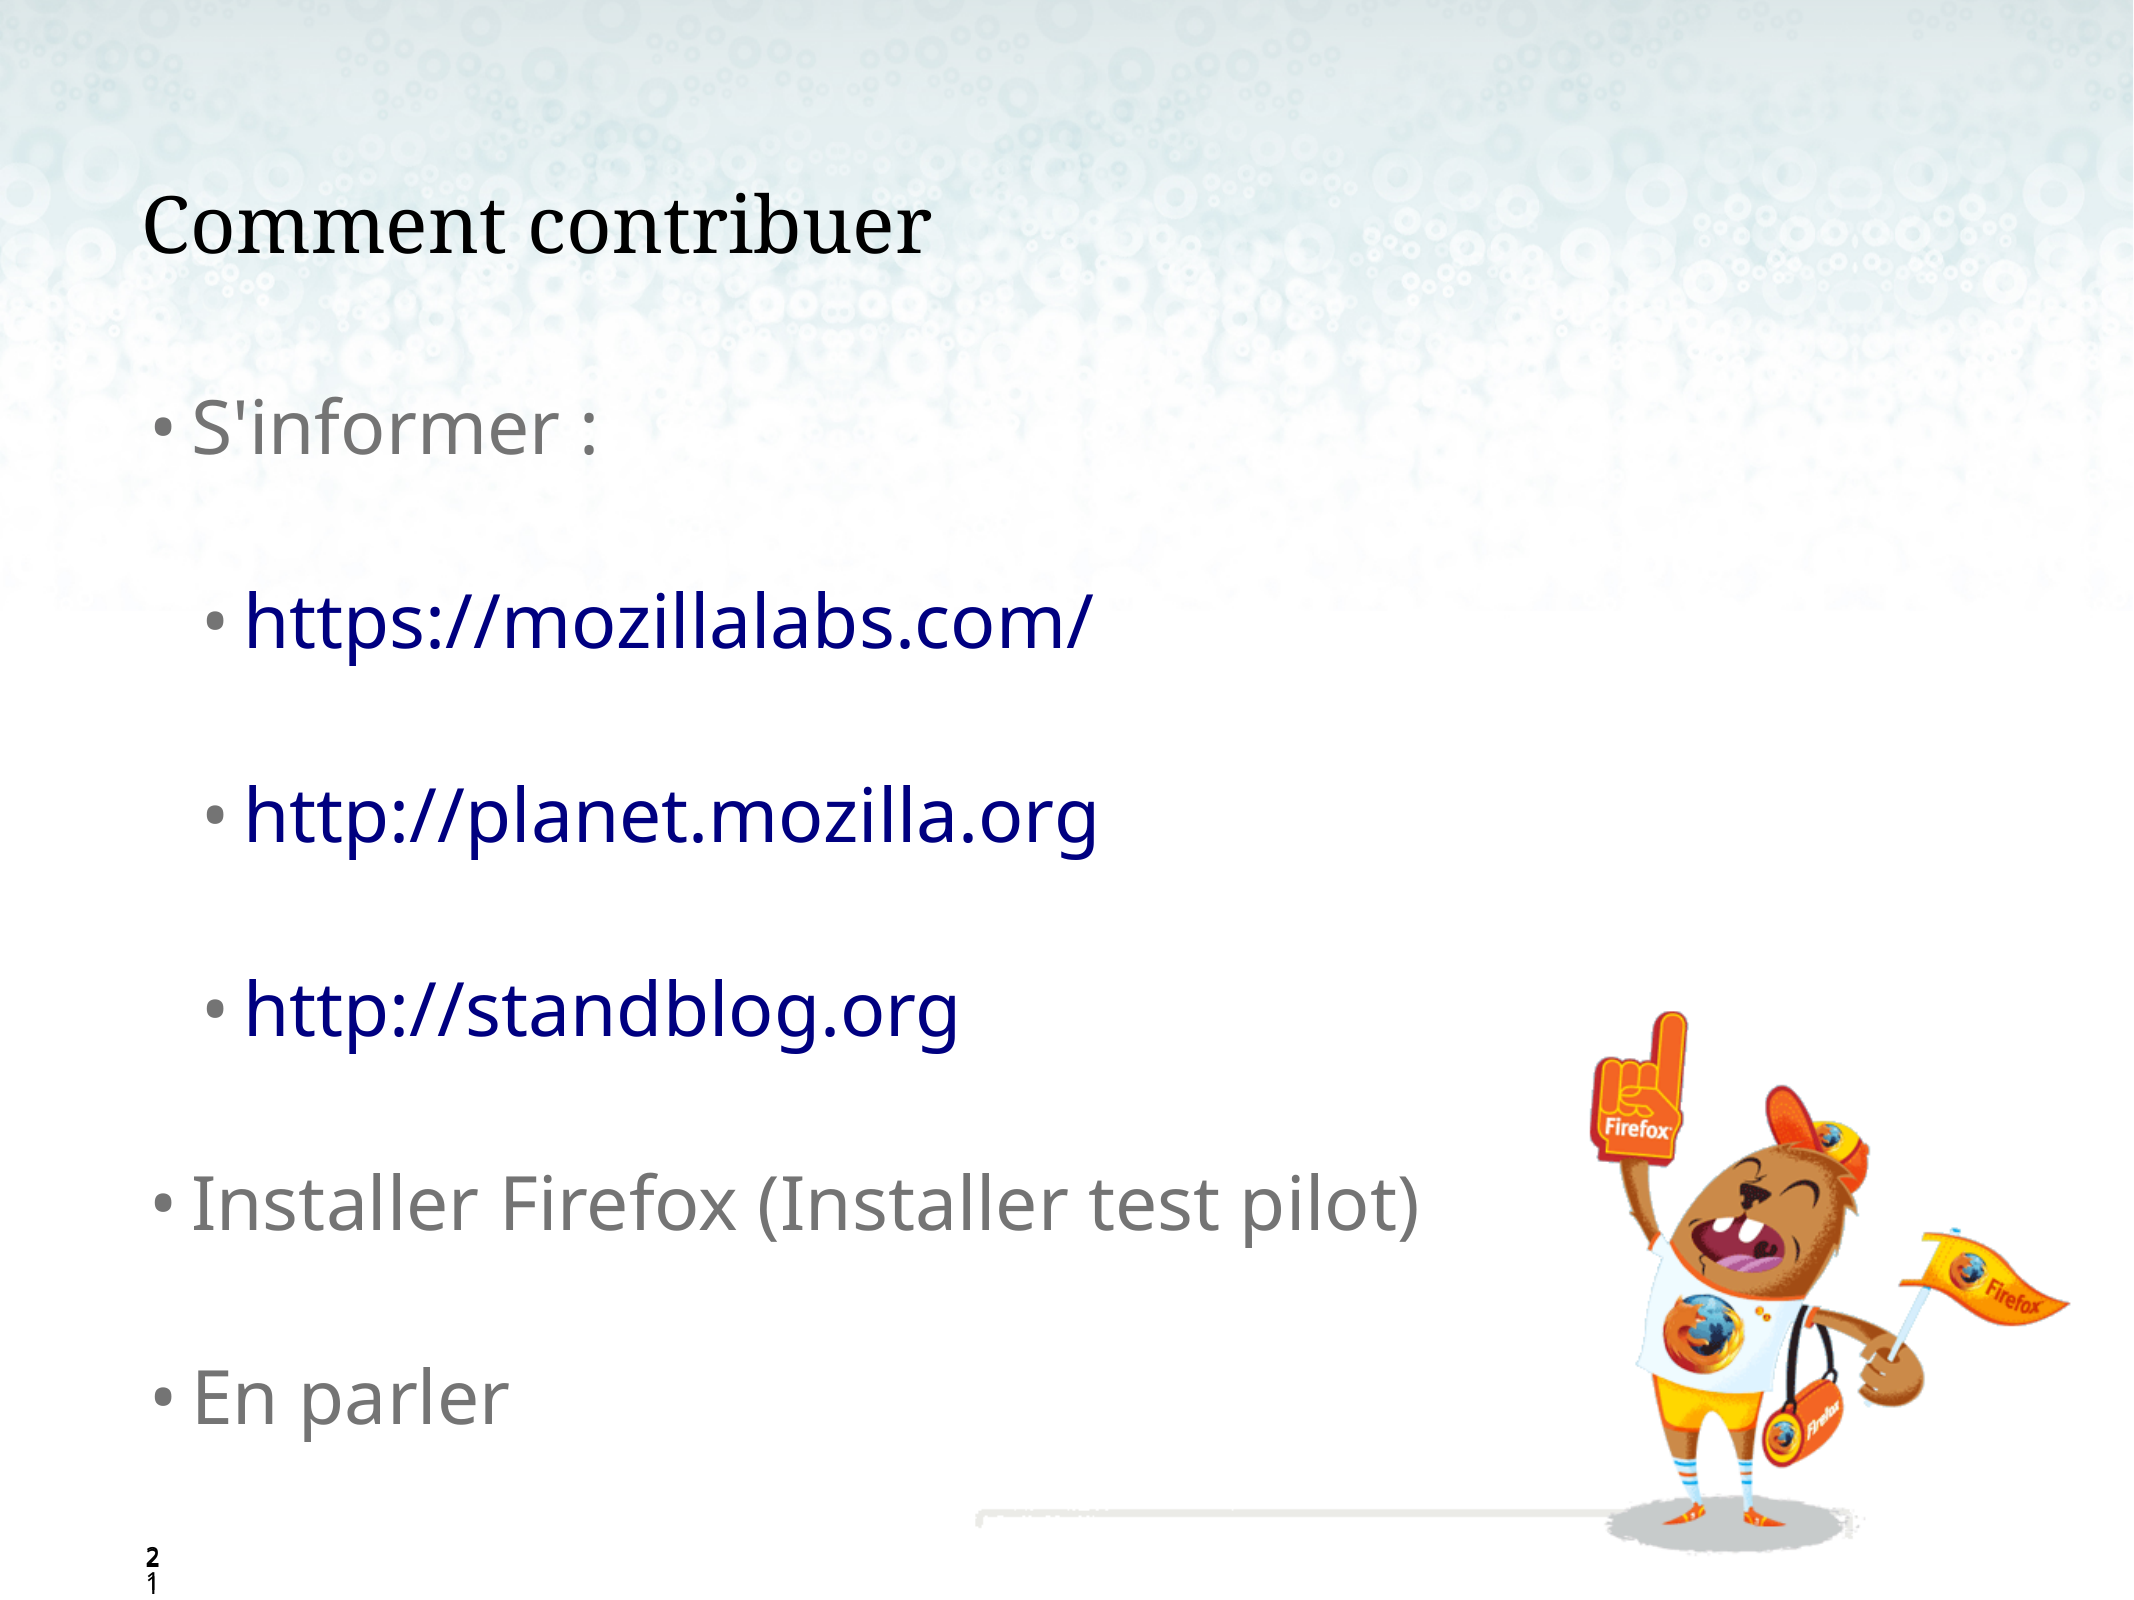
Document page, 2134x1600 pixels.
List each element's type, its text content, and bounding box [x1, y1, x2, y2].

list S'informer : https://mozillalabs.com/ http://planet.mozilla.org http://standblog.org Installer Firefox (Installer test pilot) En parler [141, 365, 2008, 1477]
picture [0, 0, 2134, 982]
text_box <numéro> [130, 1533, 178, 1580]
picture [974, 1007, 2130, 1595]
title Comment contribuer [133, 0, 2000, 286]
